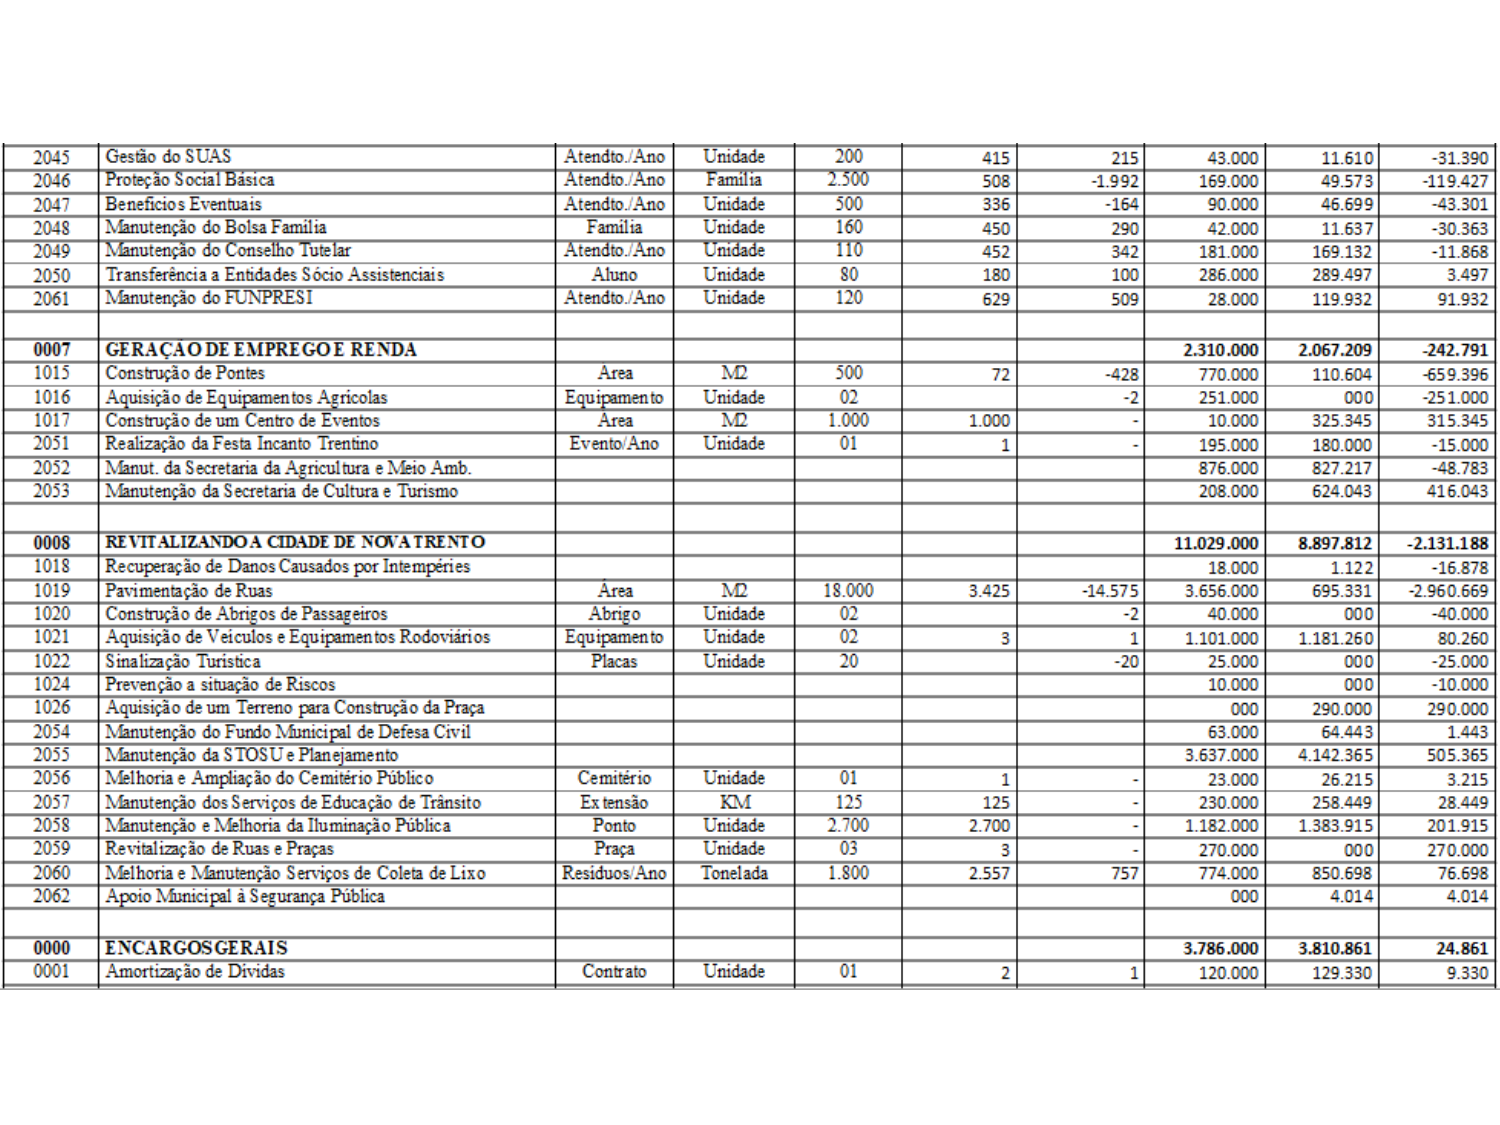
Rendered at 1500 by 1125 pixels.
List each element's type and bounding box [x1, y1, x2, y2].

picture [0, 143, 1500, 990]
